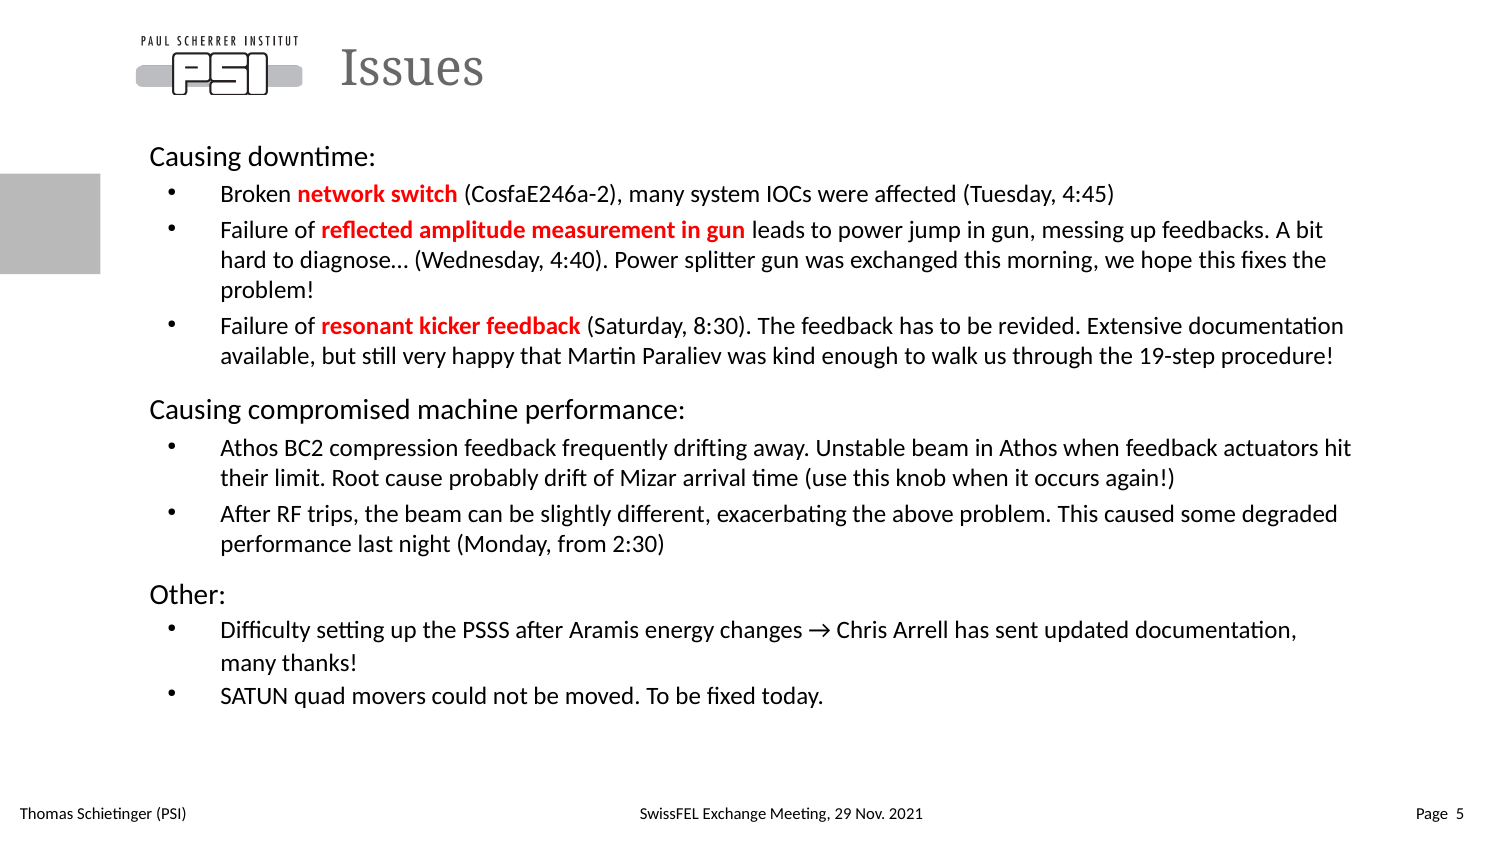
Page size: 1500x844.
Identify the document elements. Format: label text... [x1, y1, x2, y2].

title Issues [340, 35, 1442, 98]
list Causing downtime: Broken network switch (CosfaE246a-2), many system IOCs were affected (Tuesday, 4:45) Failure of reflected amplitude measurement in gun leads to power jump in gun, messing up feedbacks. A bit hard to diagnose… (Wednesday, 4:40). Power splitter gun was exchanged this morning, we hope this fixes the problem! Failure of resonant kicker feedback (Saturday, 8:30). The feedback has to be revided. Extensive documentation available, but still very happy that Martin Paraliev was kind enough to walk us through the 19-step procedure! Causing compromised machine performance: Athos BC2 compression feedback frequently drifting away. Unstable beam in Athos when feedback actuators hit their limit. Root cause probably drift of Mizar arrival time (use this knob when it occurs again!) After RF trips, the beam can be slightly different, exacerbating the above problem. This caused some degraded performance last night (Monday, from 2:30) Other: Difficulty setting up the PSSS after Aramis energy changes → Chris Arrell has sent updated documentation, many thanks! SATUN quad movers could not be moved. To be fixed today. [149, 136, 1359, 504]
